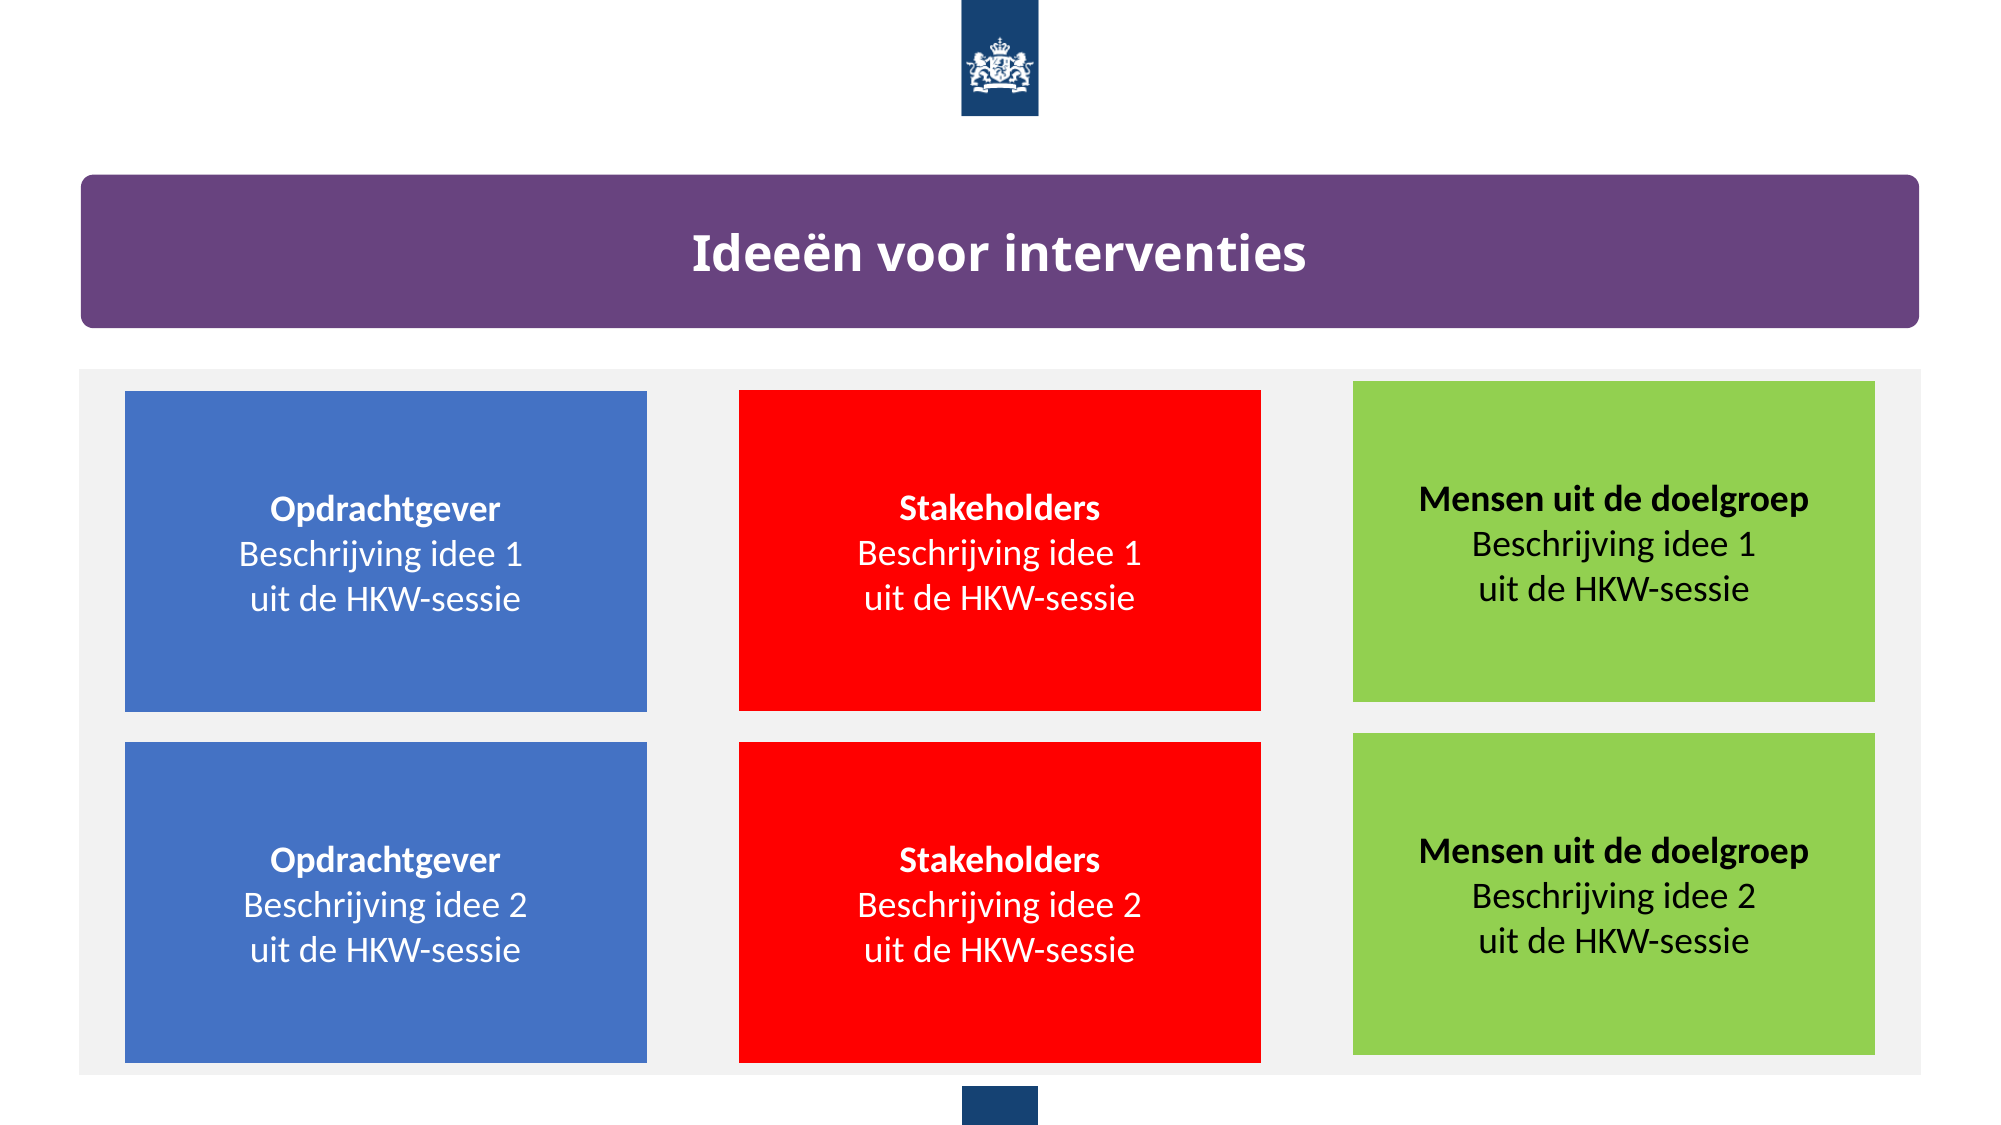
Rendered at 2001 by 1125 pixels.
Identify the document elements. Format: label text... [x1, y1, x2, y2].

text_box [80, 370, 1919, 1073]
text_box Opdrachtgever Beschrijving idee 1 uit de HKW-sessie [126, 392, 646, 711]
text_box Stakeholders Beschrijving idee 2 uit de HKW-sessie [740, 743, 1260, 1062]
text_box Ideeën voor interventies [80, 174, 1920, 329]
text_box Mensen uit de doelgroep Beschrijving idee 1 uit de HKW-sessie [1354, 382, 1874, 701]
text_box Stakeholders Beschrijving idee 1 uit de HKW-sessie [740, 391, 1260, 710]
text_box Opdrachtgever Beschrijving idee 2 uit de HKW-sessie [126, 743, 646, 1062]
text_box Mensen uit de doelgroep Beschrijving idee 2 uit de HKW-sessie [1354, 734, 1874, 1053]
